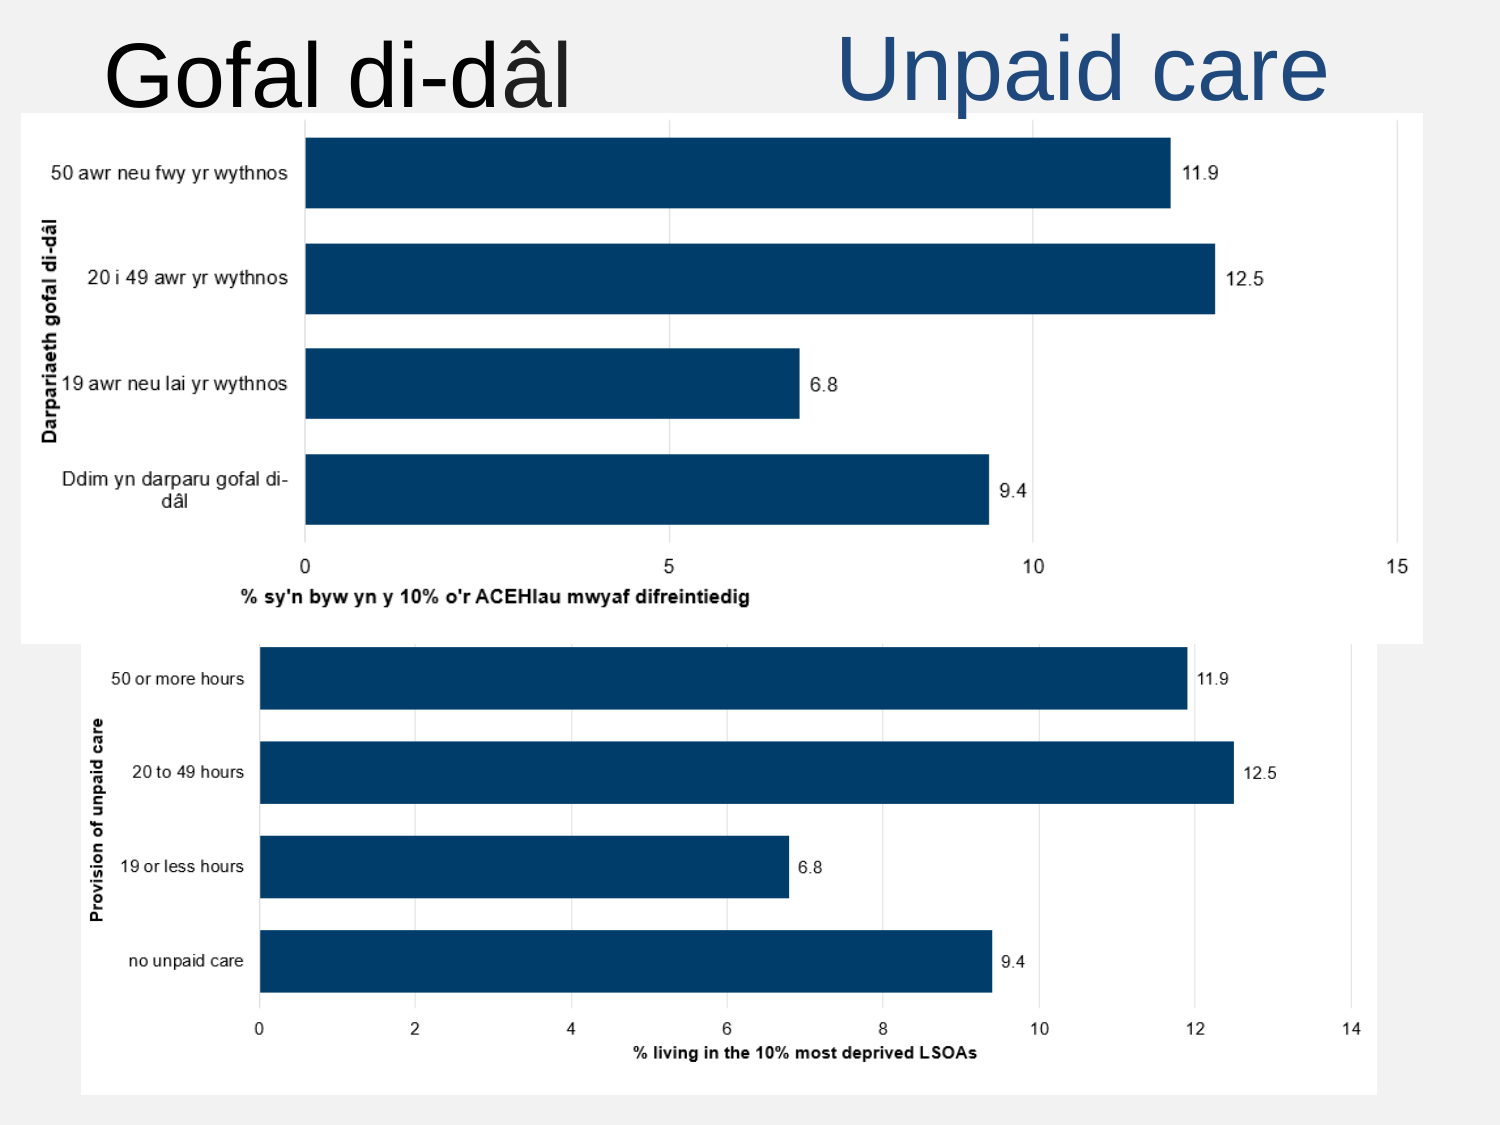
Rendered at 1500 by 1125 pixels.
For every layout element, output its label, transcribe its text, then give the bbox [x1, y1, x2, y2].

picture [21, 113, 1423, 1095]
text_box Gofal di-dâl [88, 8, 799, 135]
text_box Unpaid care [820, 1, 1500, 128]
